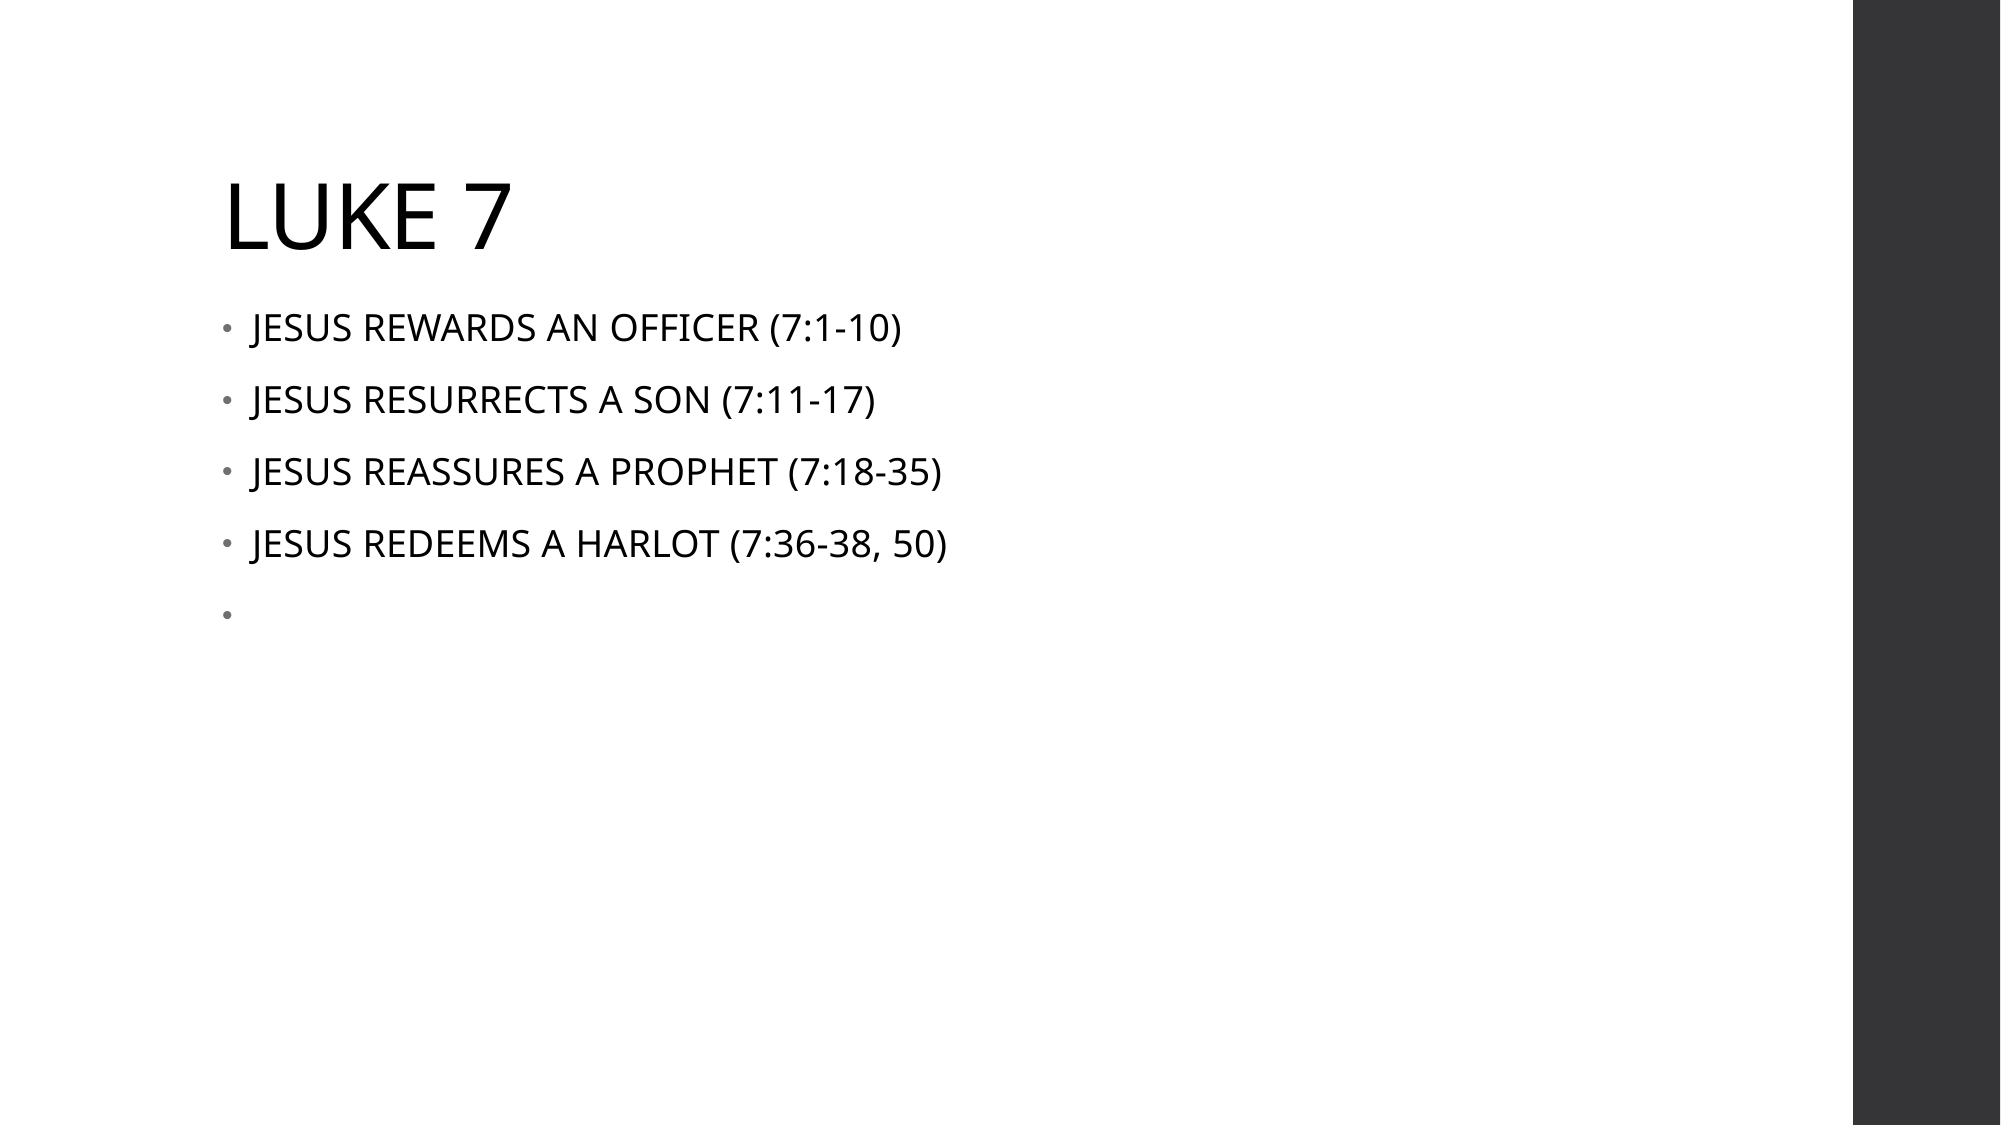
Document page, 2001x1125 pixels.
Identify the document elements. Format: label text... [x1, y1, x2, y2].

list JESUS REWARDS AN OFFICER (7:1-10) JESUS RESURRECTS A SON (7:11-17) JESUS REASSURES A PROPHET (7:18-35) JESUS REDEEMS A HARLOT (7:36-38, 50) [206, 299, 1617, 1014]
title LUKE 7 [206, 60, 1797, 278]
